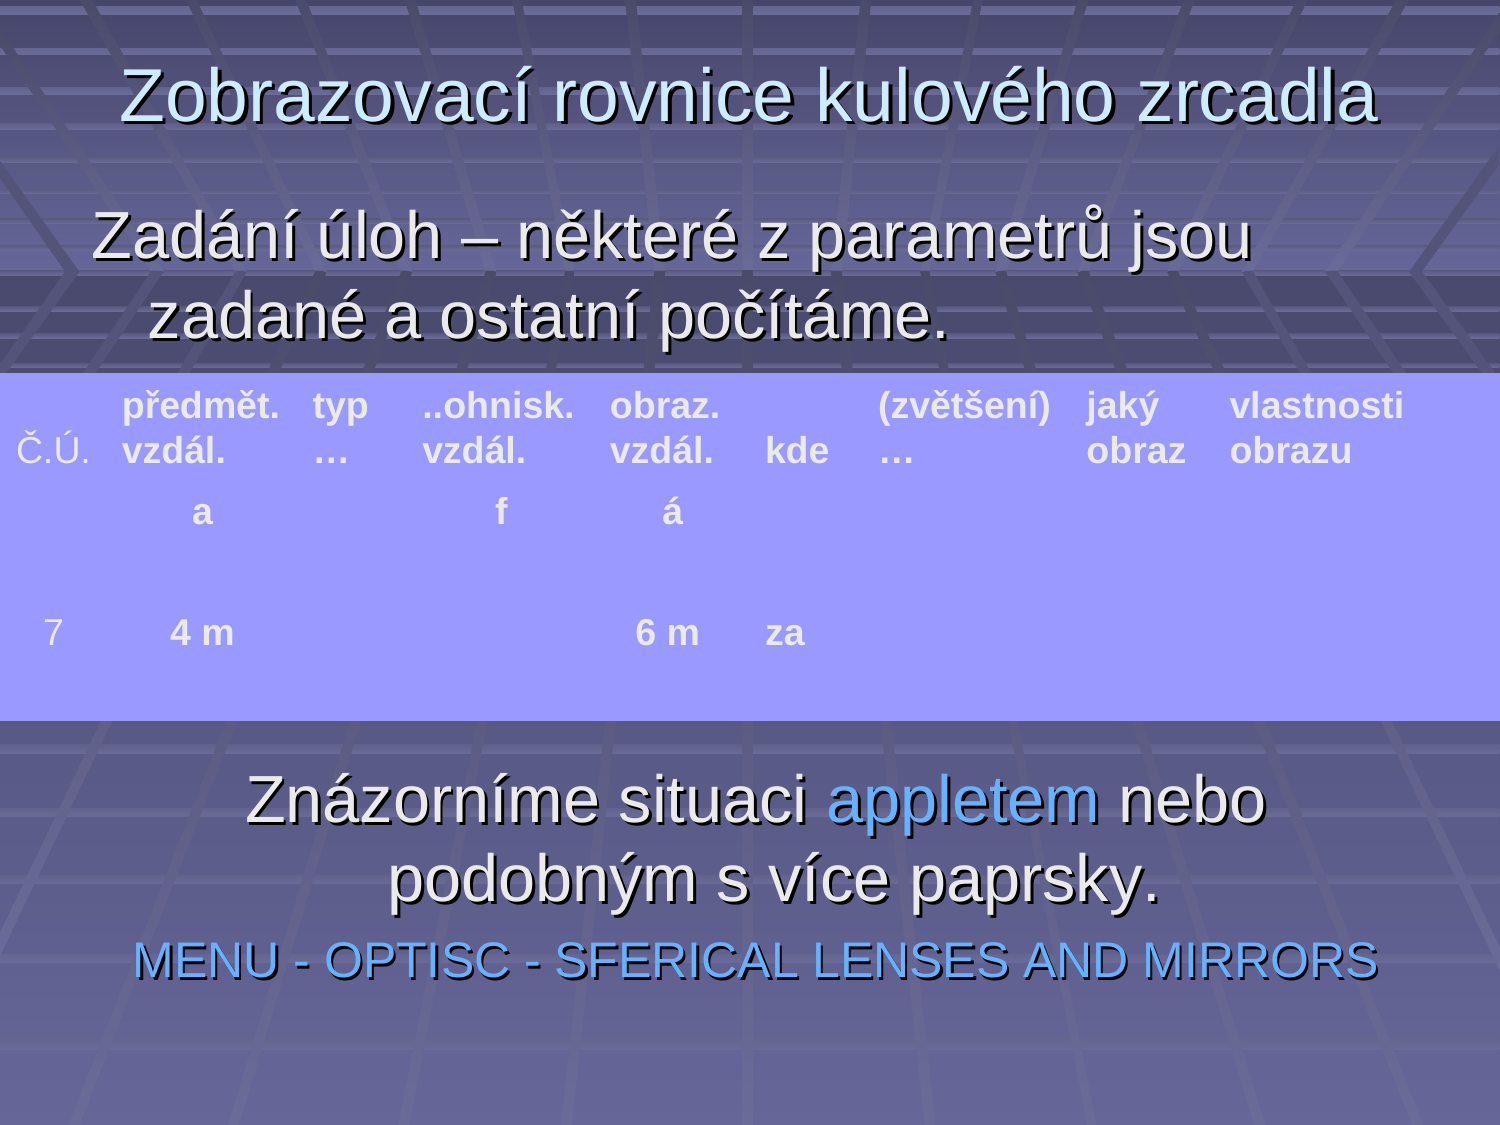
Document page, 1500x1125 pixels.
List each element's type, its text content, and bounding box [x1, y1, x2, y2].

table_cell [298, 600, 408, 660]
table_cell [1215, 600, 1423, 660]
table_cell [408, 600, 595, 660]
table_cell [750, 660, 863, 721]
table_cell [863, 479, 1072, 539]
table_cell [107, 660, 298, 721]
table_cell [595, 539, 750, 600]
table_header Č.Ú. [0, 373, 107, 479]
table_cell [1215, 660, 1423, 721]
table_header (zvětšení)… [863, 373, 1072, 479]
table_cell [0, 539, 107, 600]
table_header typ… [298, 373, 408, 479]
table_header předmět.vzdál. [107, 373, 298, 479]
table_cell á [595, 479, 750, 539]
table_header ..ohnisk.vzdál. [408, 373, 595, 479]
table_cell a [107, 479, 298, 539]
table_cell 6 m [595, 600, 750, 660]
list Zadání úloh – některé z parametrů jsou zadané a ostatní počítáme. Znázorníme situaci appletem nebo podobným s více paprsky. MENU - OPTISC - SFERICAL LENSES AND MIRRORS [76, 184, 1436, 373]
table_cell [298, 660, 408, 721]
title Zobrazovací rovnice kulového zrcadla [74, 38, 1425, 144]
table_header kde [750, 373, 863, 479]
table_header [1423, 373, 1500, 479]
table_cell [1423, 539, 1500, 600]
table_cell 7 [0, 600, 107, 660]
table_cell [750, 479, 863, 539]
table_cell [1215, 539, 1423, 600]
table_cell [1072, 660, 1215, 721]
table_cell [1072, 600, 1215, 660]
table_cell [408, 539, 595, 600]
table_cell [1423, 479, 1500, 539]
table_cell [863, 660, 1072, 721]
table_header jaký obraz [1072, 373, 1215, 479]
table_header vlastnosti obrazu [1215, 373, 1423, 479]
table_cell [863, 539, 1072, 600]
table_cell [298, 479, 408, 539]
table_cell [1072, 479, 1215, 539]
table_header obraz.vzdál. [595, 373, 750, 479]
table_cell [107, 539, 298, 600]
table_cell za [750, 600, 863, 660]
table_cell [1215, 479, 1423, 539]
table_cell [408, 660, 595, 721]
table_cell f [408, 479, 595, 539]
table_cell 4 m [107, 600, 298, 660]
table_cell [750, 539, 863, 600]
table_cell [595, 660, 750, 721]
table_cell [1072, 539, 1215, 600]
table_cell [1423, 600, 1500, 660]
table_cell [298, 539, 408, 600]
list Zadání úloh – některé z parametrů jsou zadané a ostatní počítáme. Znázorníme situaci appletem nebo podobným s více paprsky. MENU - OPTISC - SFERICAL LENSES AND MIRRORS [76, 721, 1436, 1125]
table_cell [1423, 660, 1500, 721]
table_cell [0, 660, 107, 721]
table_cell [863, 600, 1072, 660]
table_cell [0, 479, 107, 539]
